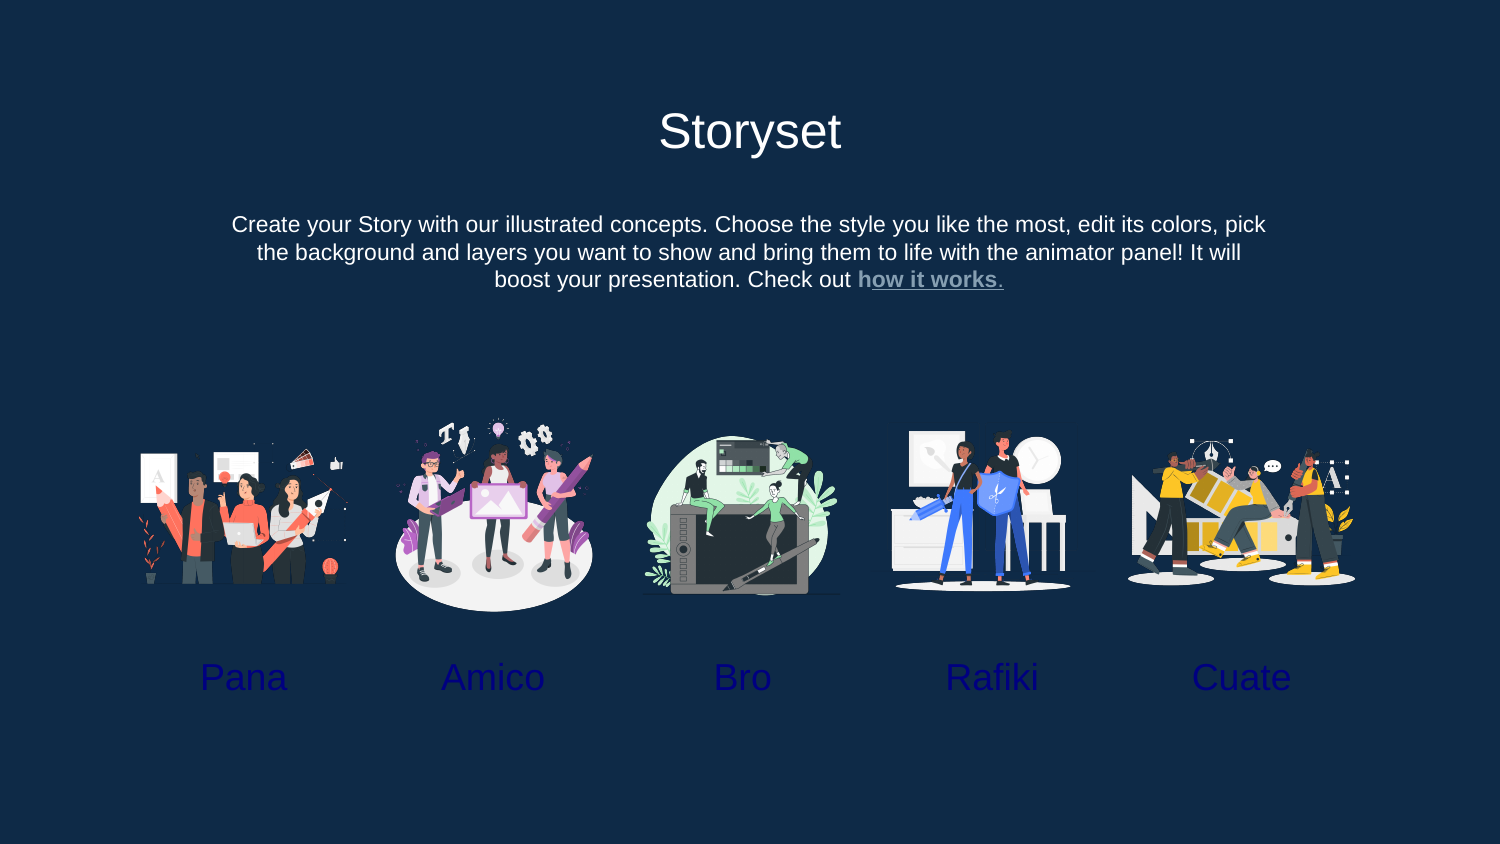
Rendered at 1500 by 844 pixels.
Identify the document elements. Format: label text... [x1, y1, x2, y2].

text_box Create your Story with our illustrated concepts. Choose the style you like the most, edit its colors, pick the background and layers you want to show and bring them to life with the animator panel! It will boost your presentation. Check out how it works. [214, 194, 1285, 335]
text_box Cuate [1142, 646, 1341, 697]
text_box Amico [394, 646, 592, 697]
picture [118, 427, 369, 595]
picture [870, 419, 1096, 603]
text_box Bro [643, 646, 842, 697]
text_box Rafiki [893, 646, 1091, 697]
picture [625, 413, 852, 610]
picture [1101, 413, 1382, 610]
title Storyset [118, 83, 1382, 163]
text_box Pana [144, 646, 343, 697]
picture [389, 407, 599, 616]
